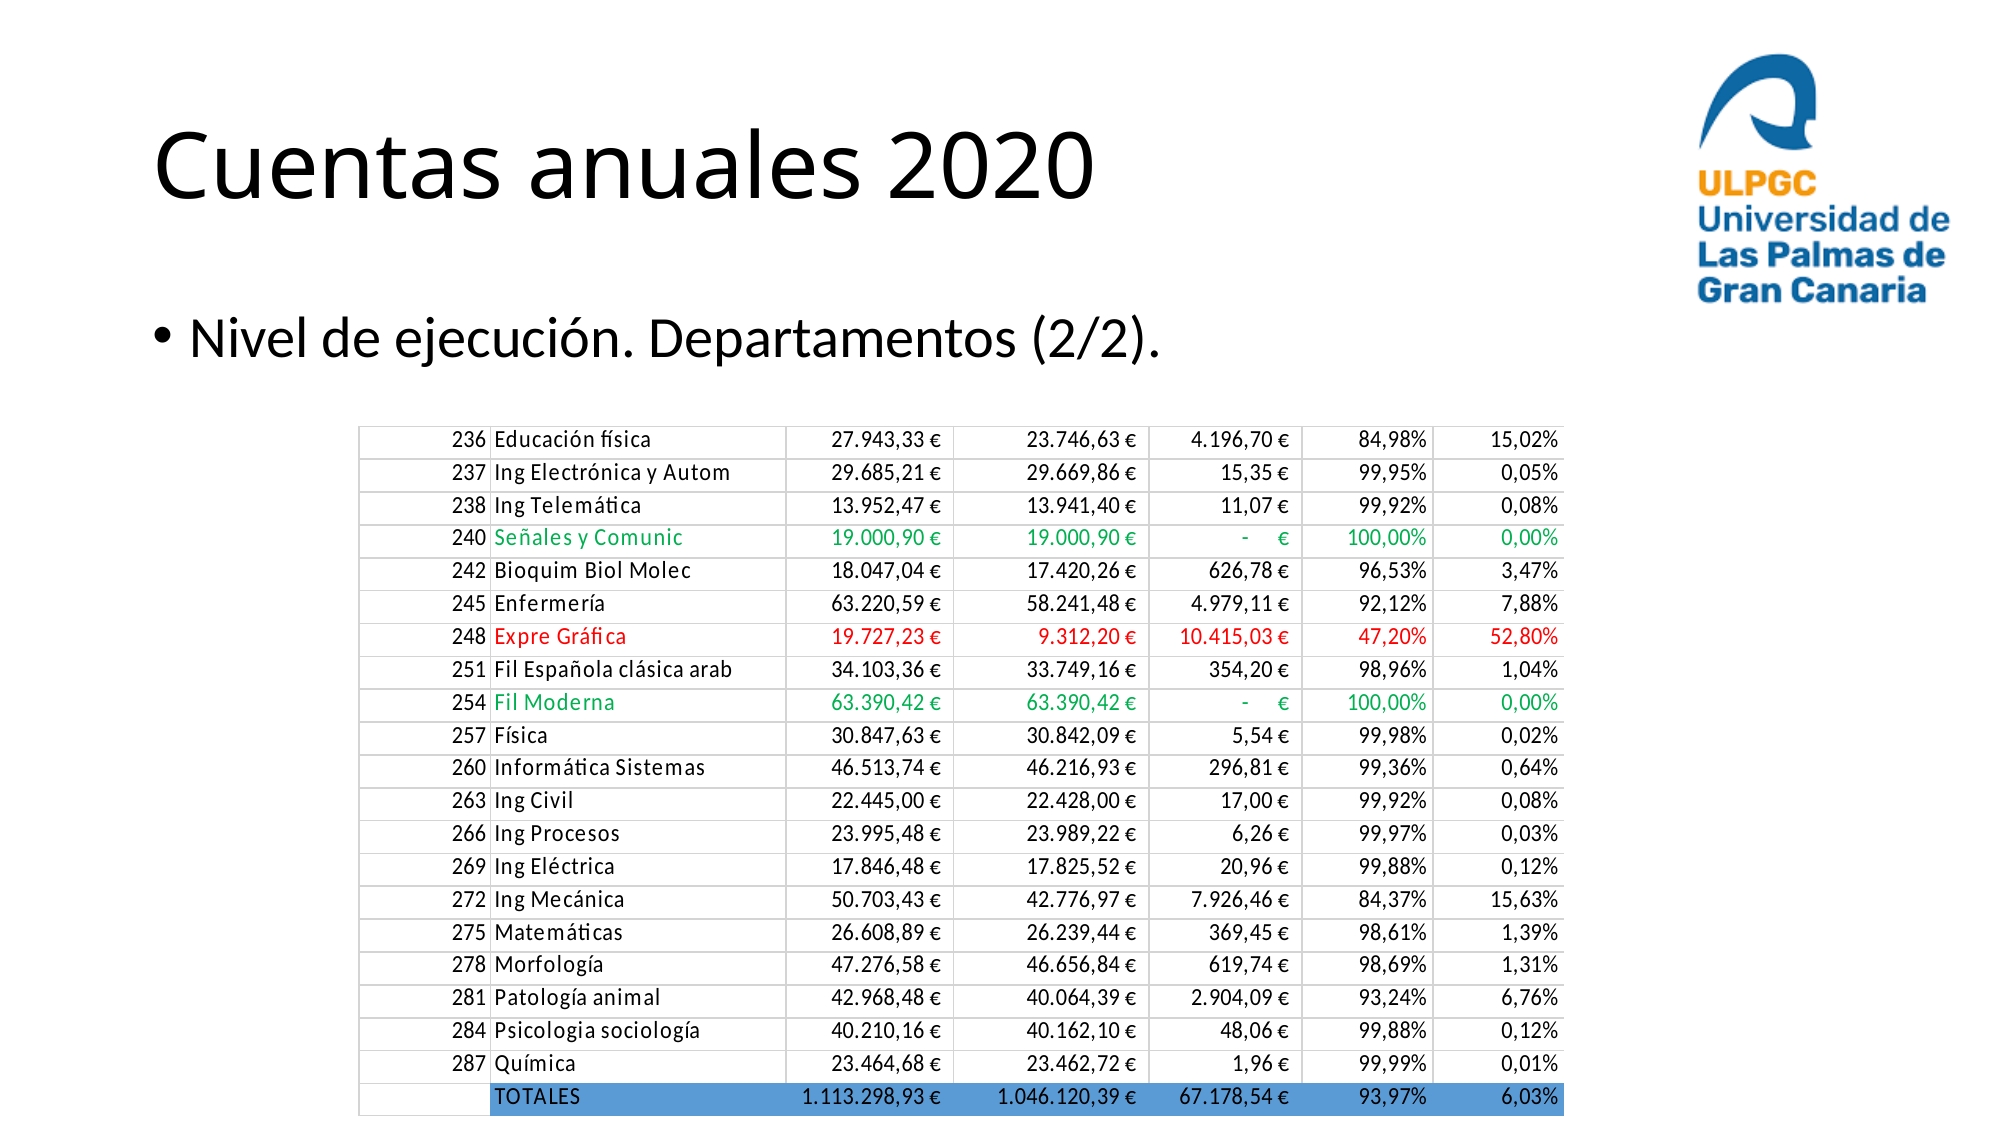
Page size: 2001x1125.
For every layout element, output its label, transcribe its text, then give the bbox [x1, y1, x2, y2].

chart [358, 425, 1566, 1118]
list Nivel de ejecución. Departamentos (2/2). [137, 299, 1863, 1014]
picture [1648, 4, 2000, 355]
title Cuentas anuales 2020 [137, 59, 1648, 278]
